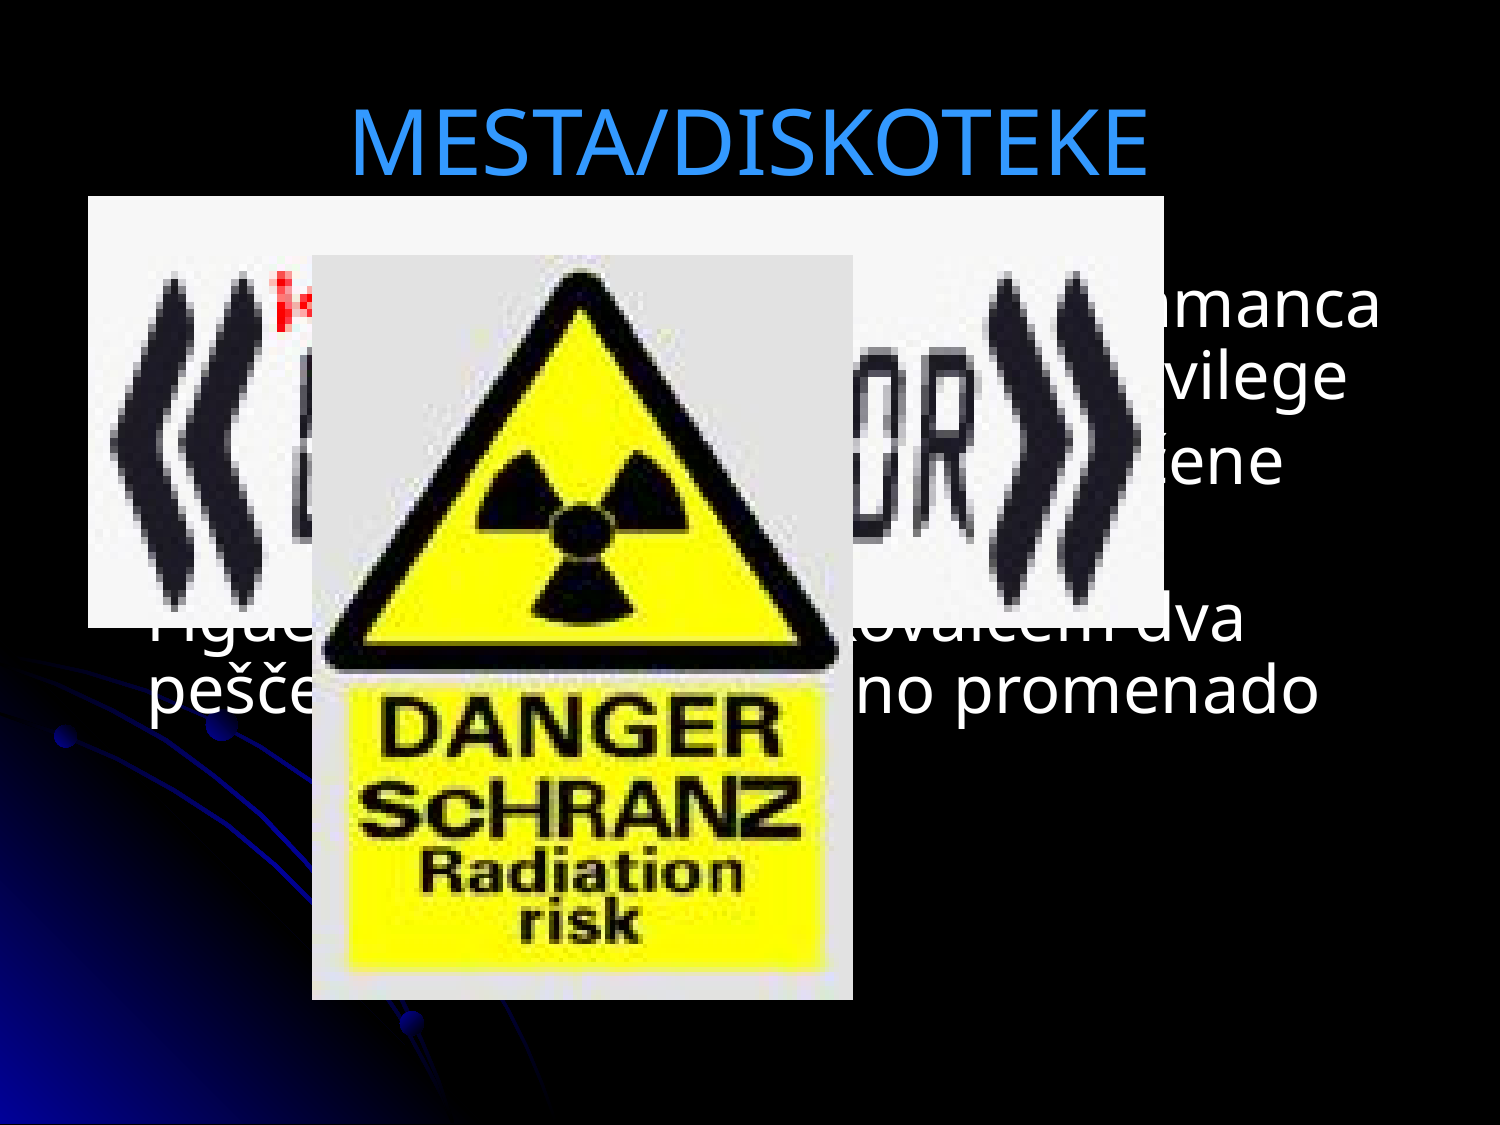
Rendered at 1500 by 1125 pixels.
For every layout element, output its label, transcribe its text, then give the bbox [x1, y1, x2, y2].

picture [88, 196, 1164, 1000]
title MESTA/DISKOTEKE [75, 45, 1425, 233]
list Diskoteke: Playa de n Bossa, Talamanca in Figuertas,Amnesia, Pacha, Privilege Značilne so kilometre dolge peščene plaže s finim, belim peskom Figuertas ponuja obiskovalcem dva peščena zaliva in prijetno promenado [75, 262, 1425, 1006]
